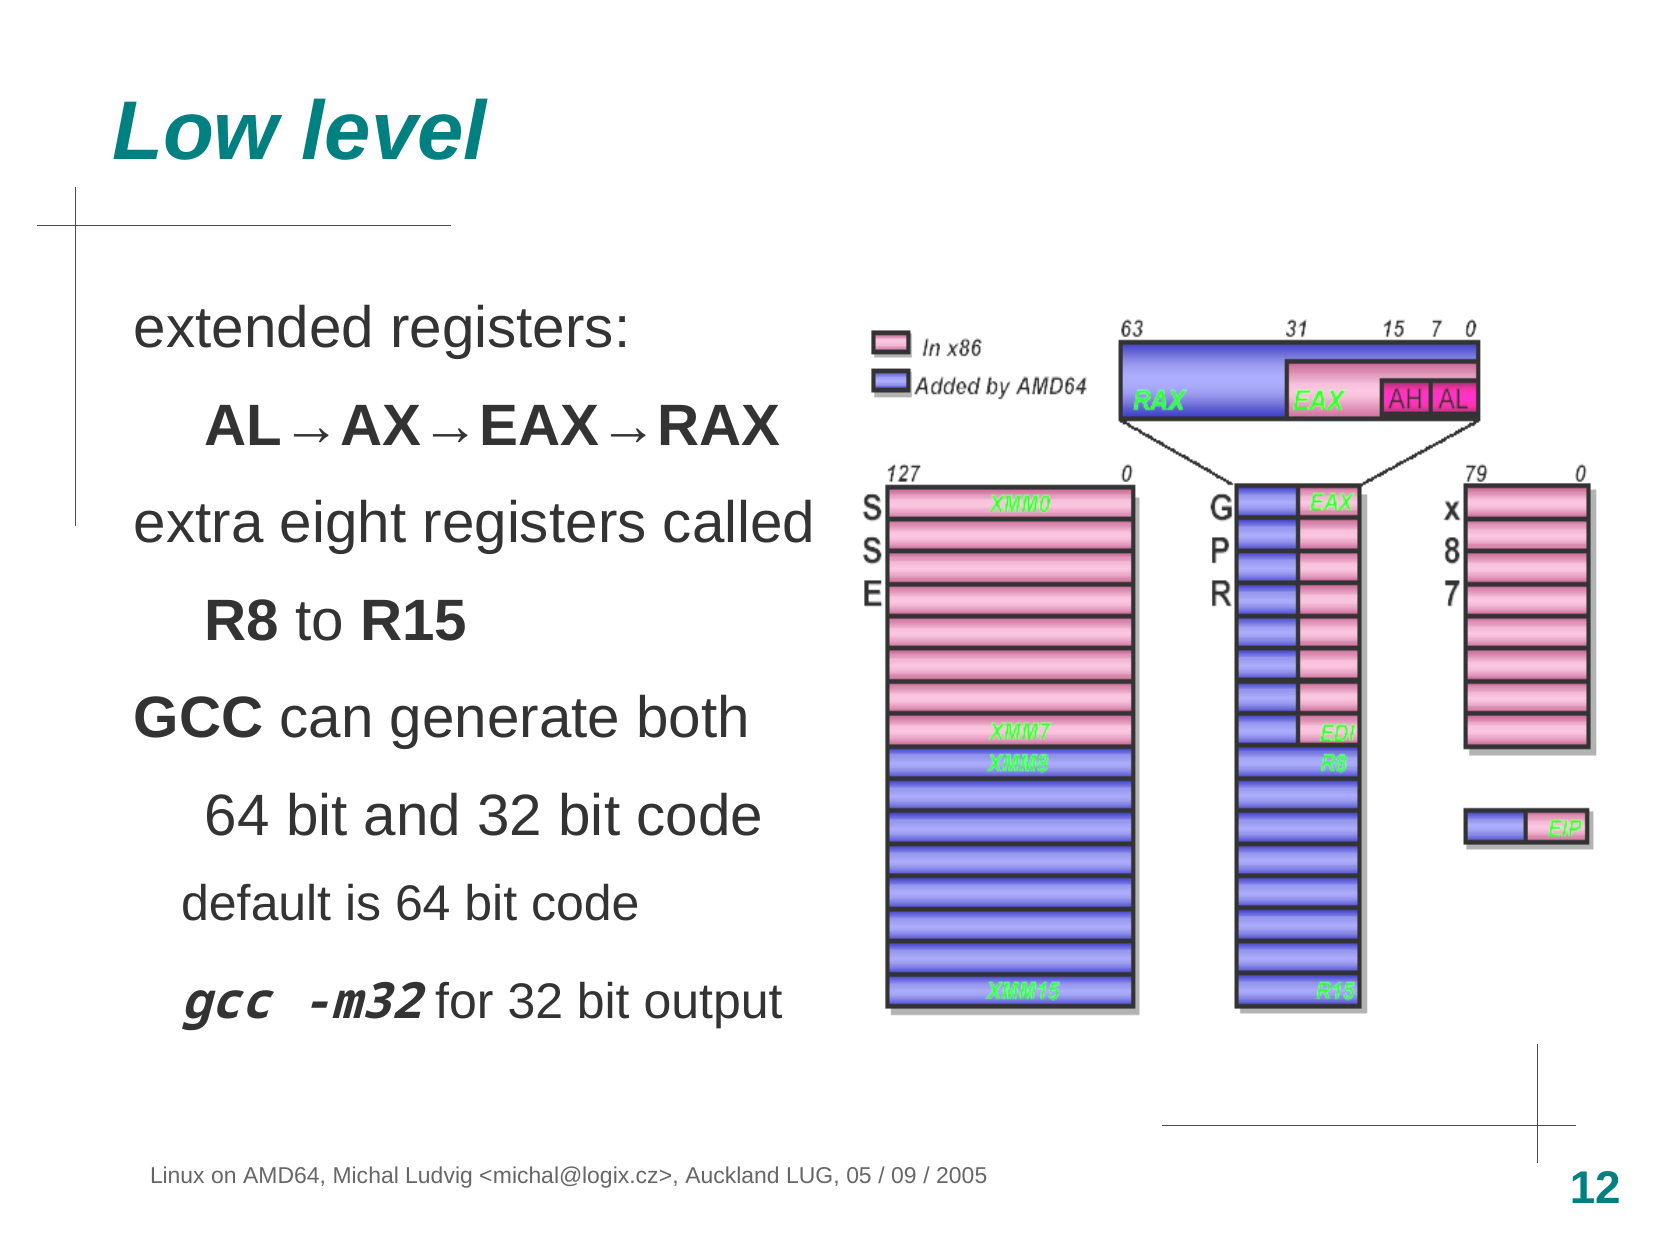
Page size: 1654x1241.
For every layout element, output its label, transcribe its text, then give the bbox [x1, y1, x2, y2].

picture [852, 310, 1602, 1044]
title Low level [112, 37, 1426, 226]
list extended registers: AL→AX→EAX→RAX extra eight registers called R8 to R15 GCC can generate both 64 bit and 32 bit code default is 64 bit code gcc -m32 for 32 bit output [75, 262, 826, 1088]
